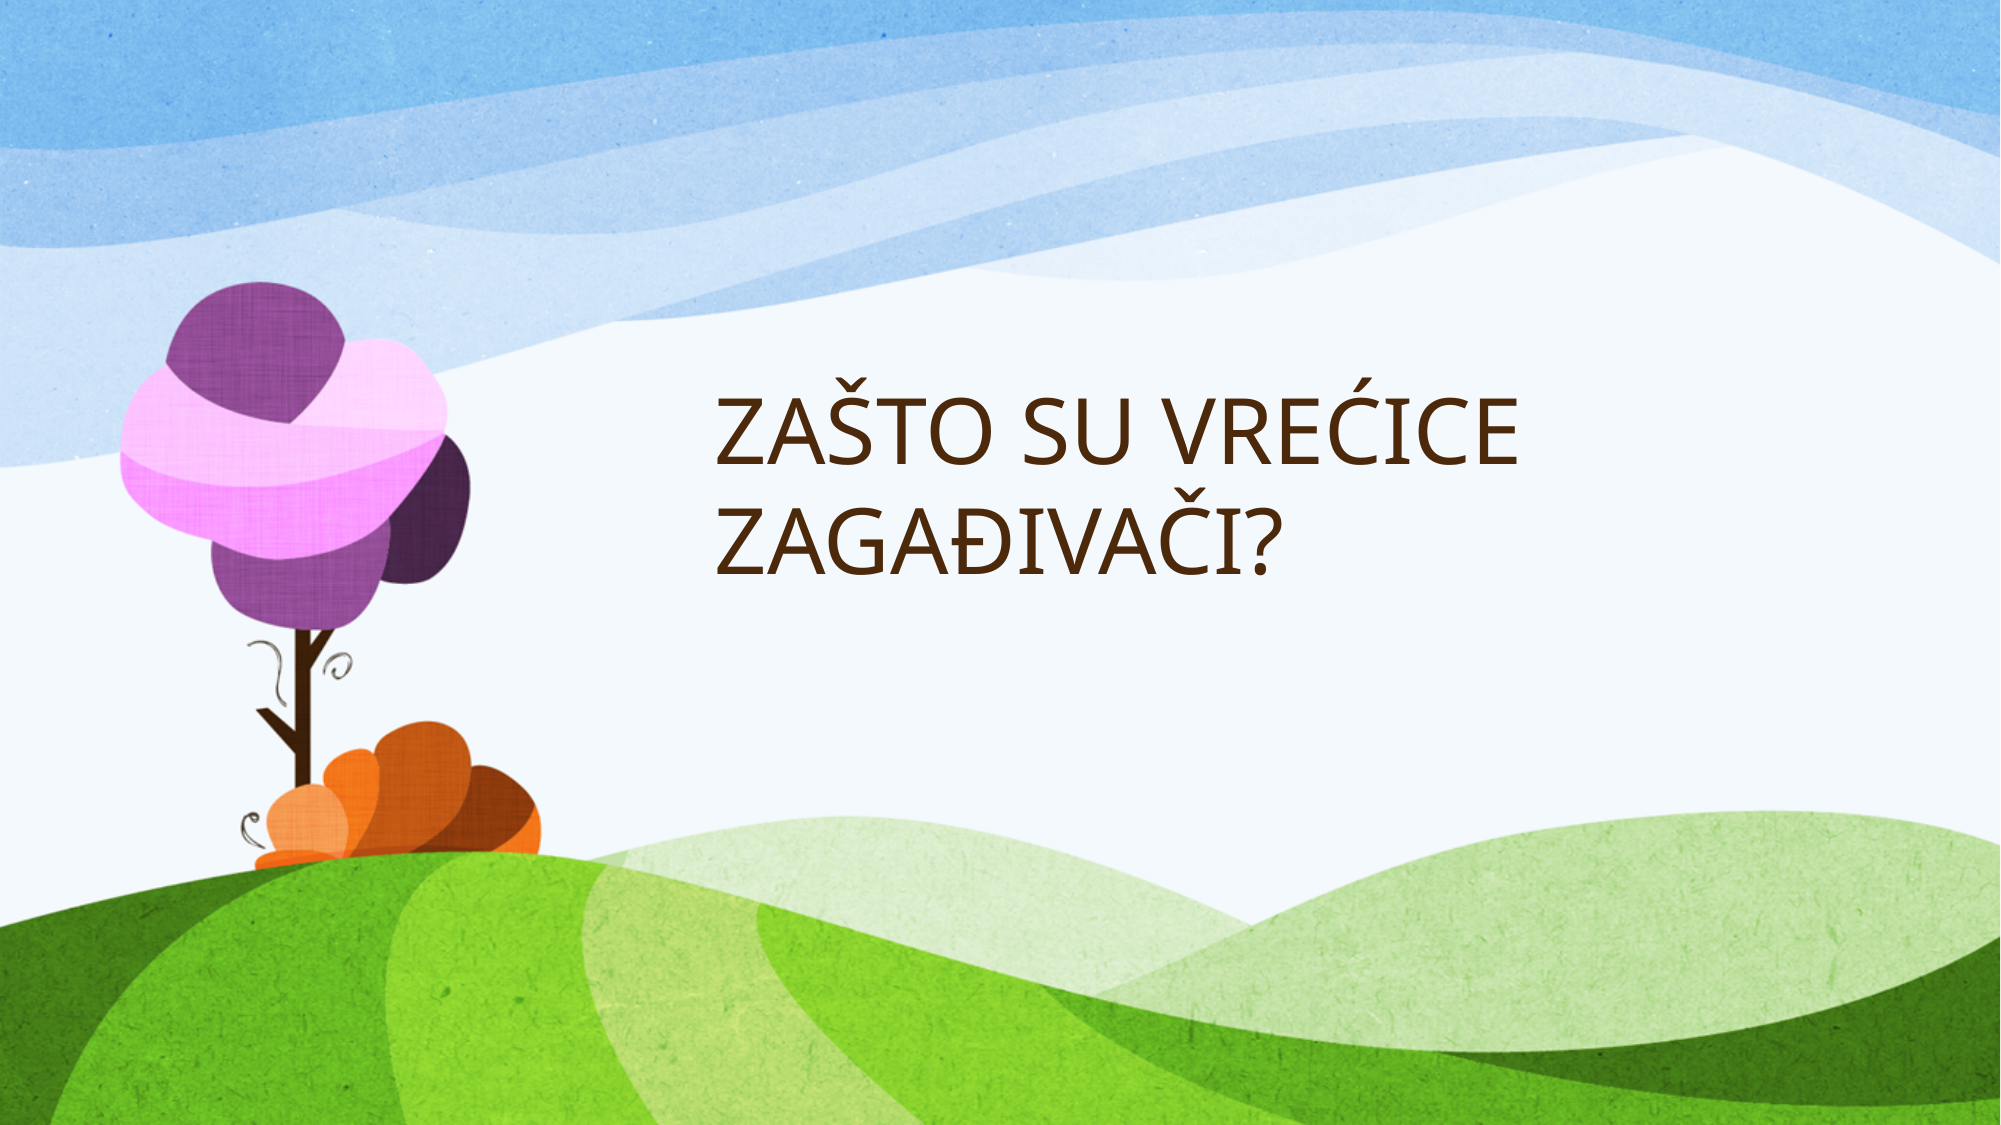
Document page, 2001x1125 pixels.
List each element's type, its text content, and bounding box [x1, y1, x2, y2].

title ZAŠTO SU VREĆICE ZAGAĐIVAČI? [699, 299, 1825, 601]
